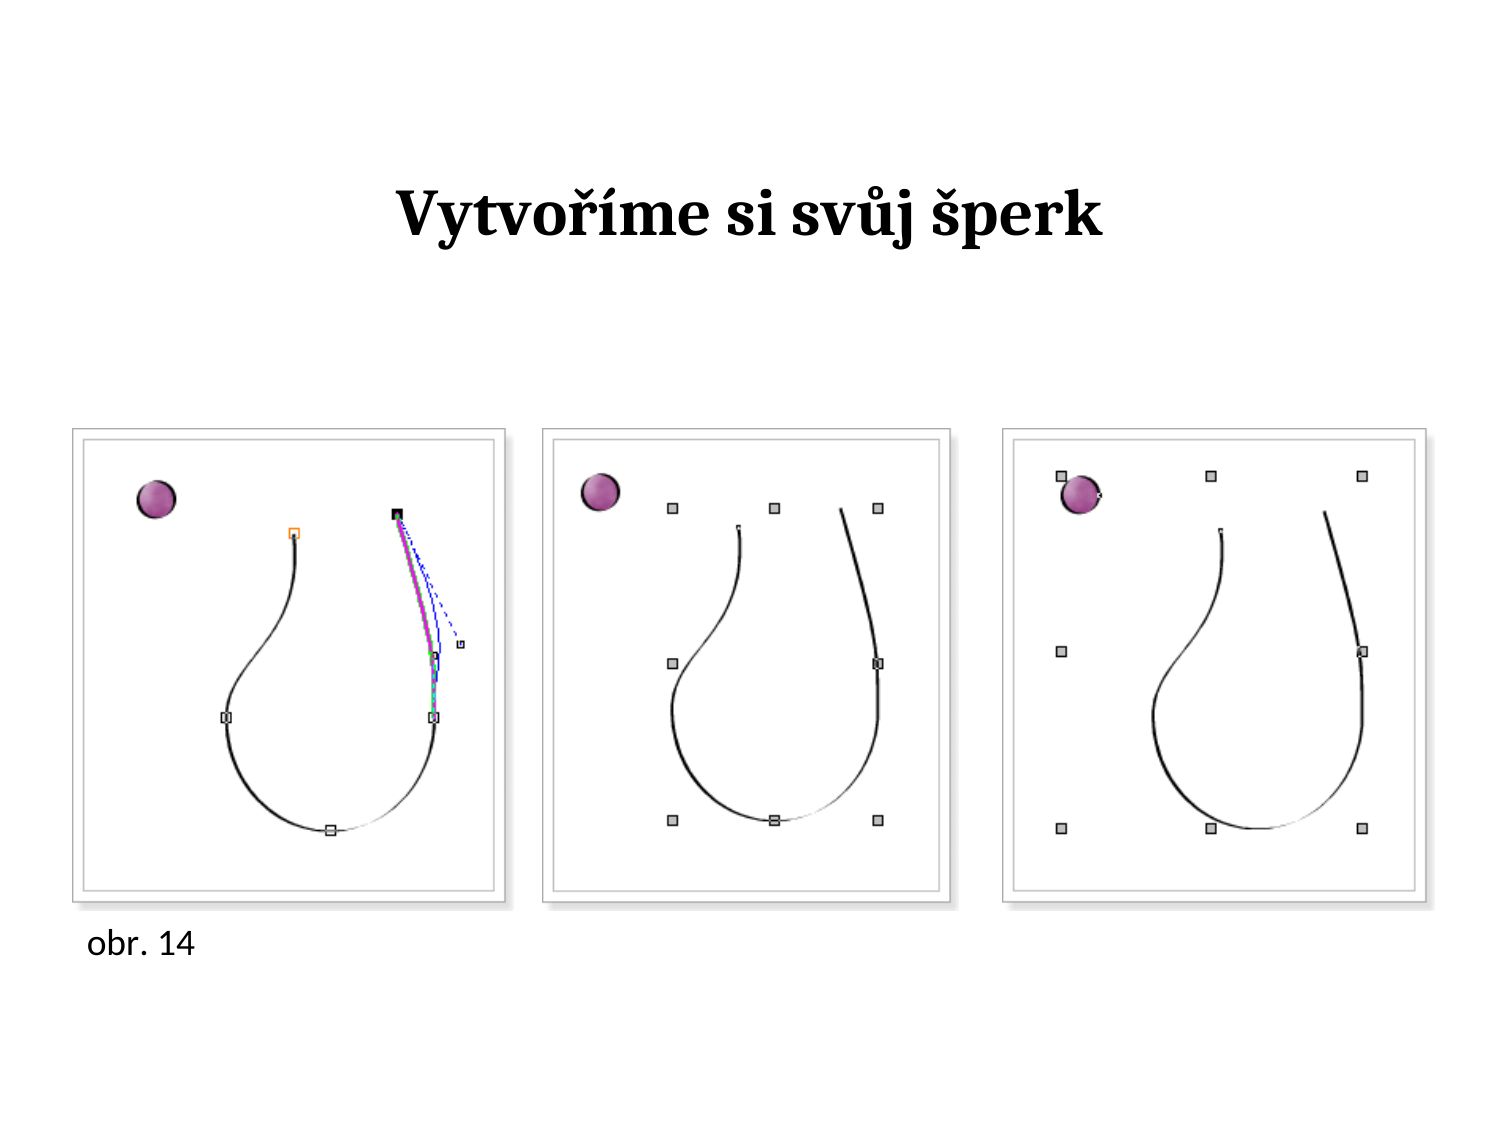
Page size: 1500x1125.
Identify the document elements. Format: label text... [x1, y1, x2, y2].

text_box Vytvoříme si svůj šperk [0, 160, 1500, 257]
picture [542, 428, 959, 911]
text_box obr. 14 [72, 910, 443, 971]
picture [1002, 428, 1435, 911]
picture [72, 428, 514, 911]
